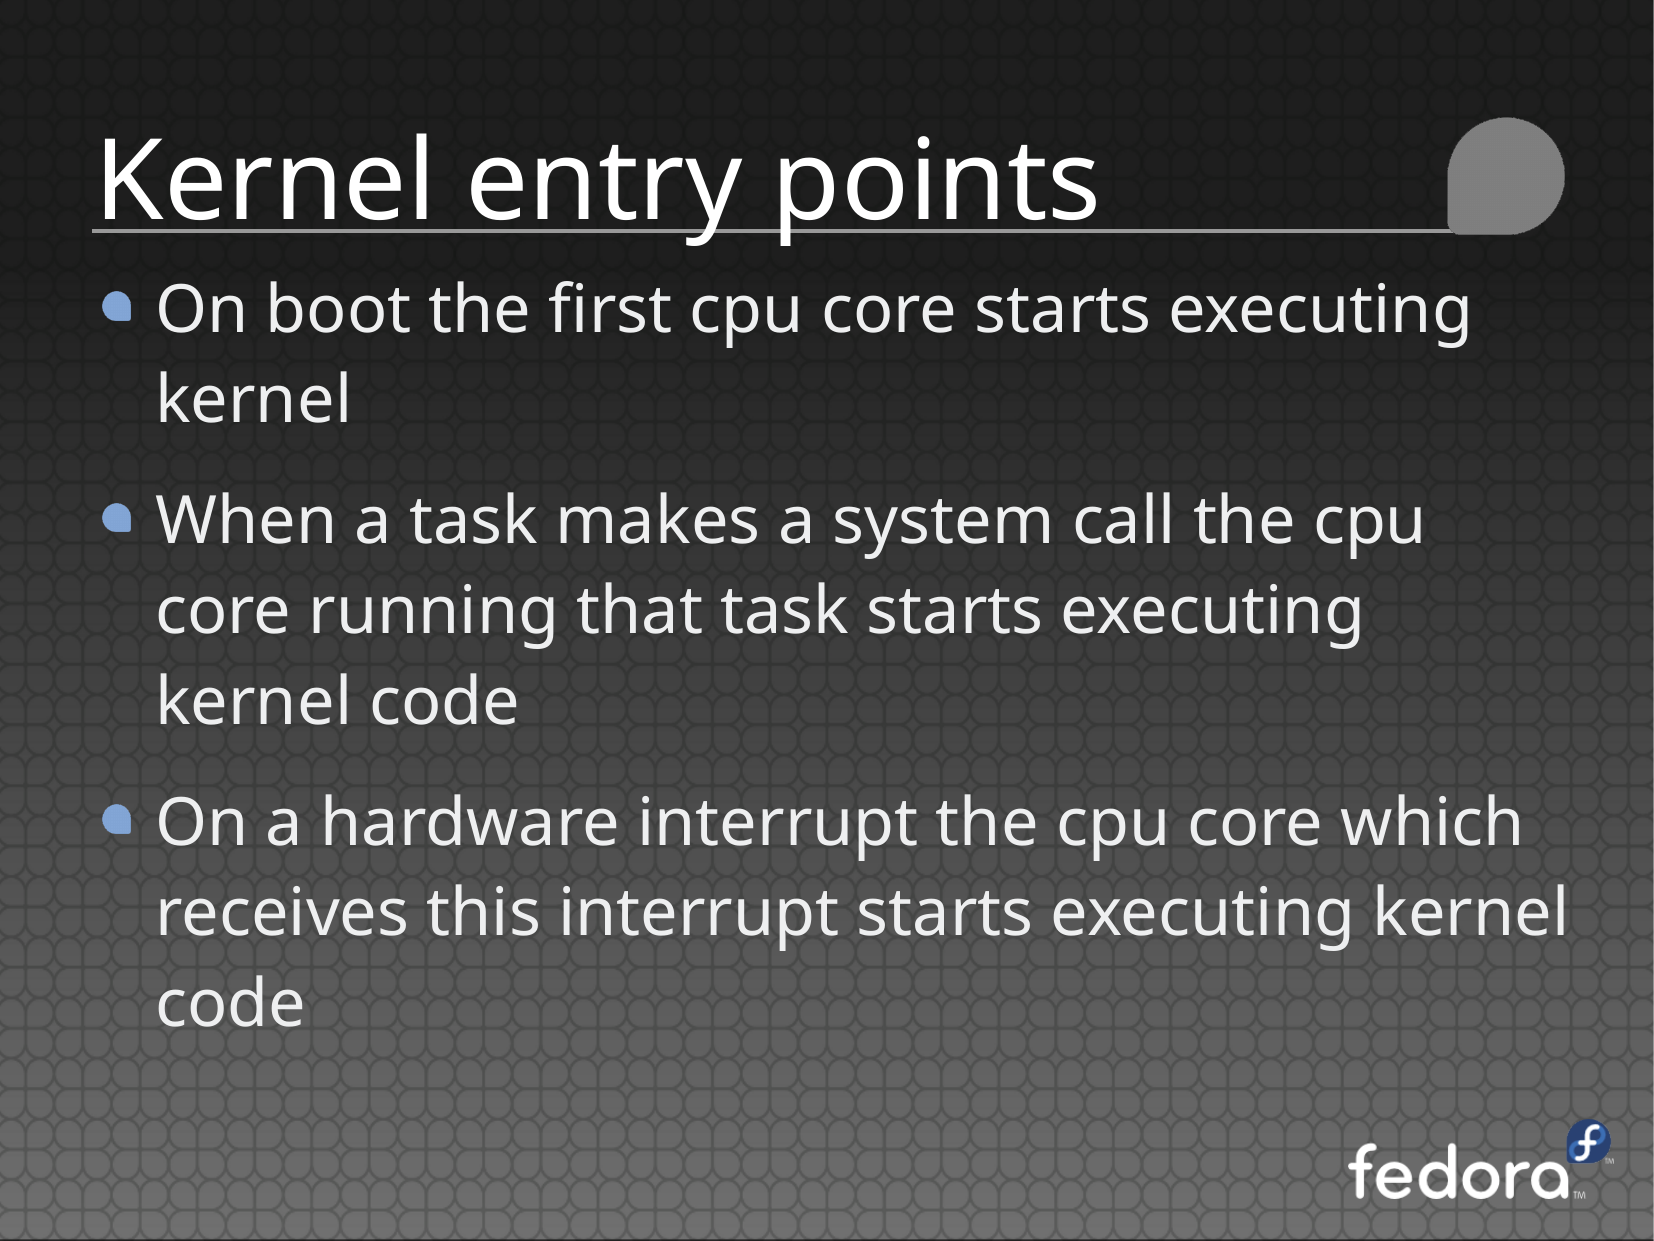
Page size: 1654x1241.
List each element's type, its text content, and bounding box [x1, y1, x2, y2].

title Kernel entry points [94, 100, 1426, 251]
picture [0, 0, 1654, 1241]
list On boot the first cpu core starts executing kernel When a task makes a system call the cpu core running that task starts executing kernel code On a hardware interrupt the cpu core which receives this interrupt starts executing kernel code [84, 260, 1573, 1065]
